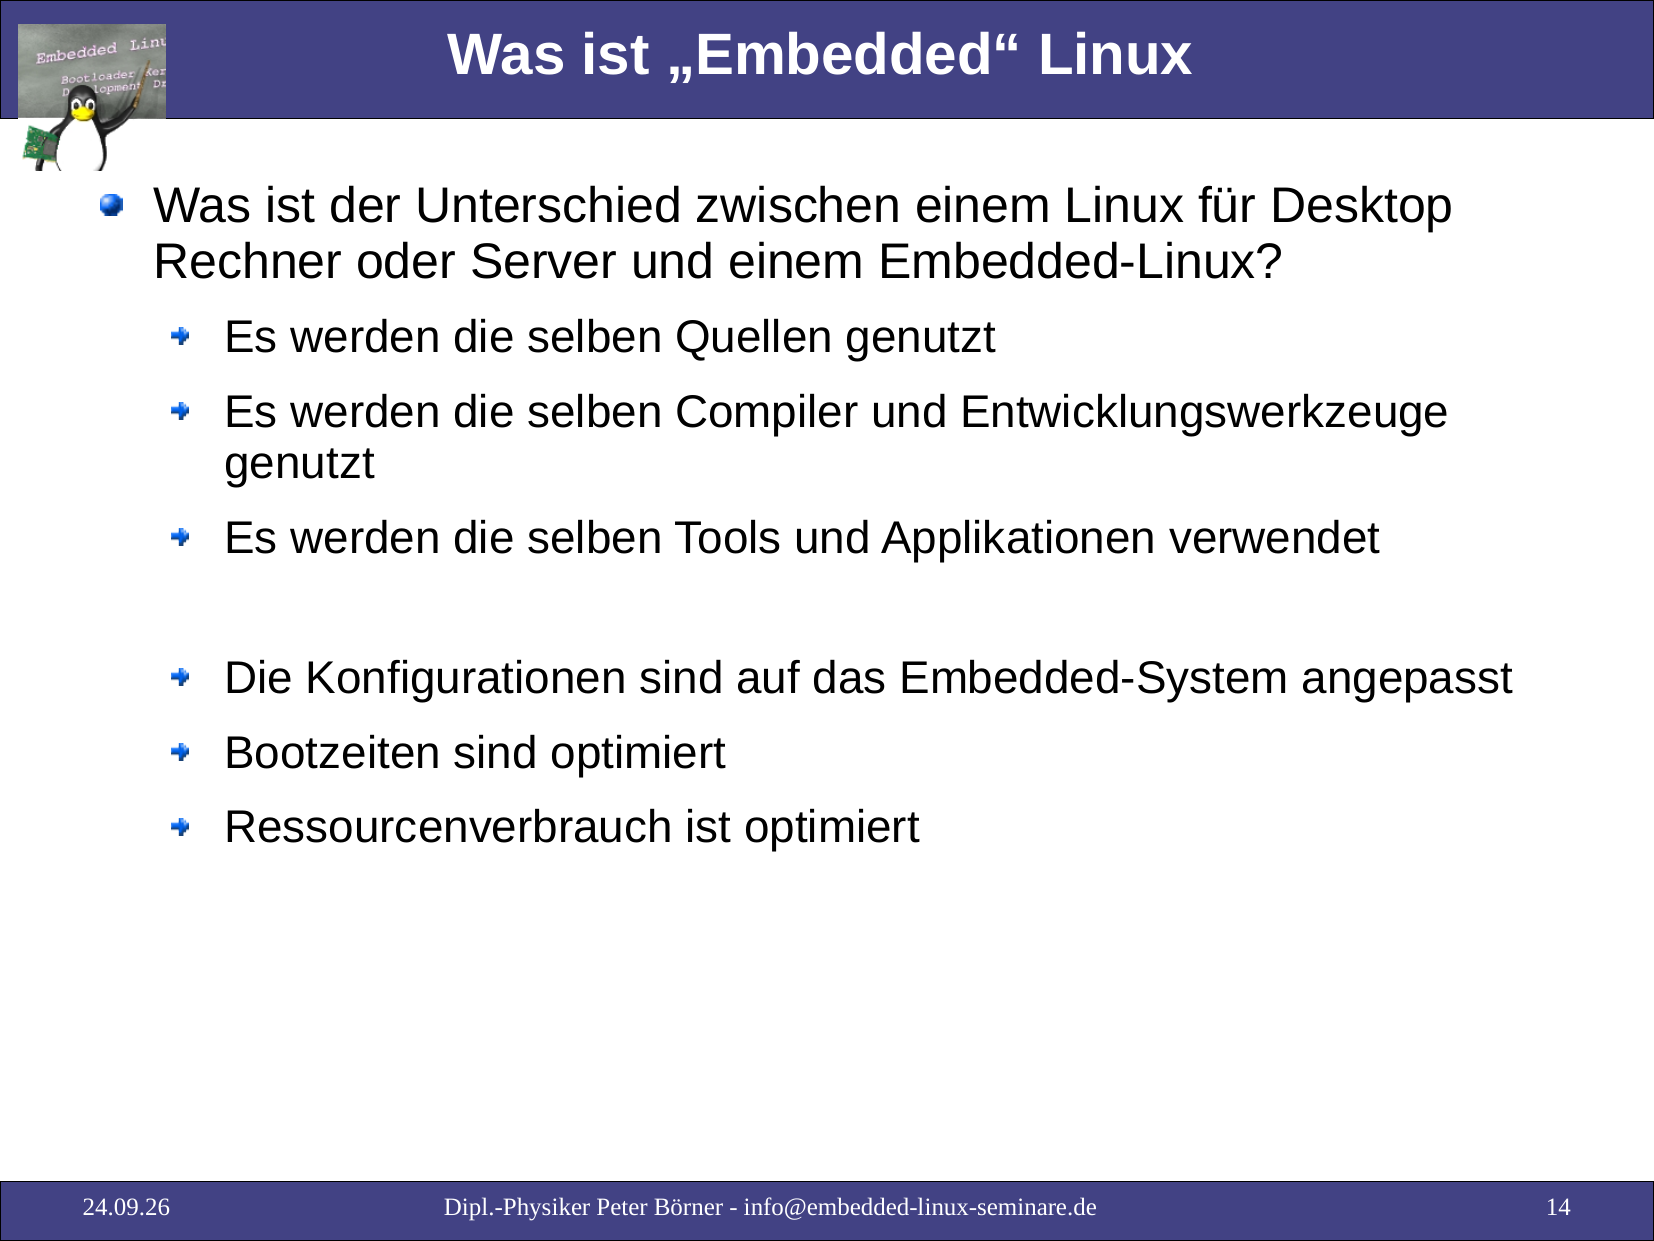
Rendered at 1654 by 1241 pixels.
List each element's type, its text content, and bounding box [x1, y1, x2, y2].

picture [18, 24, 166, 171]
list Was ist der Unterschied zwischen einem Linux für Desktop Rechner oder Server und einem Embedded-Linux? Es werden die selben Quellen genutzt Es werden die selben Compiler und Entwicklungswerkzeuge genutzt Es werden die selben Tools und Applikationen verwendet Die Konfigurationen sind auf das Embedded-System angepasst Bootzeiten sind optimiert Ressourcenverbrauch ist optimiert [82, 177, 1571, 1149]
title Was ist „Embedded“ Linux [76, 19, 1565, 89]
